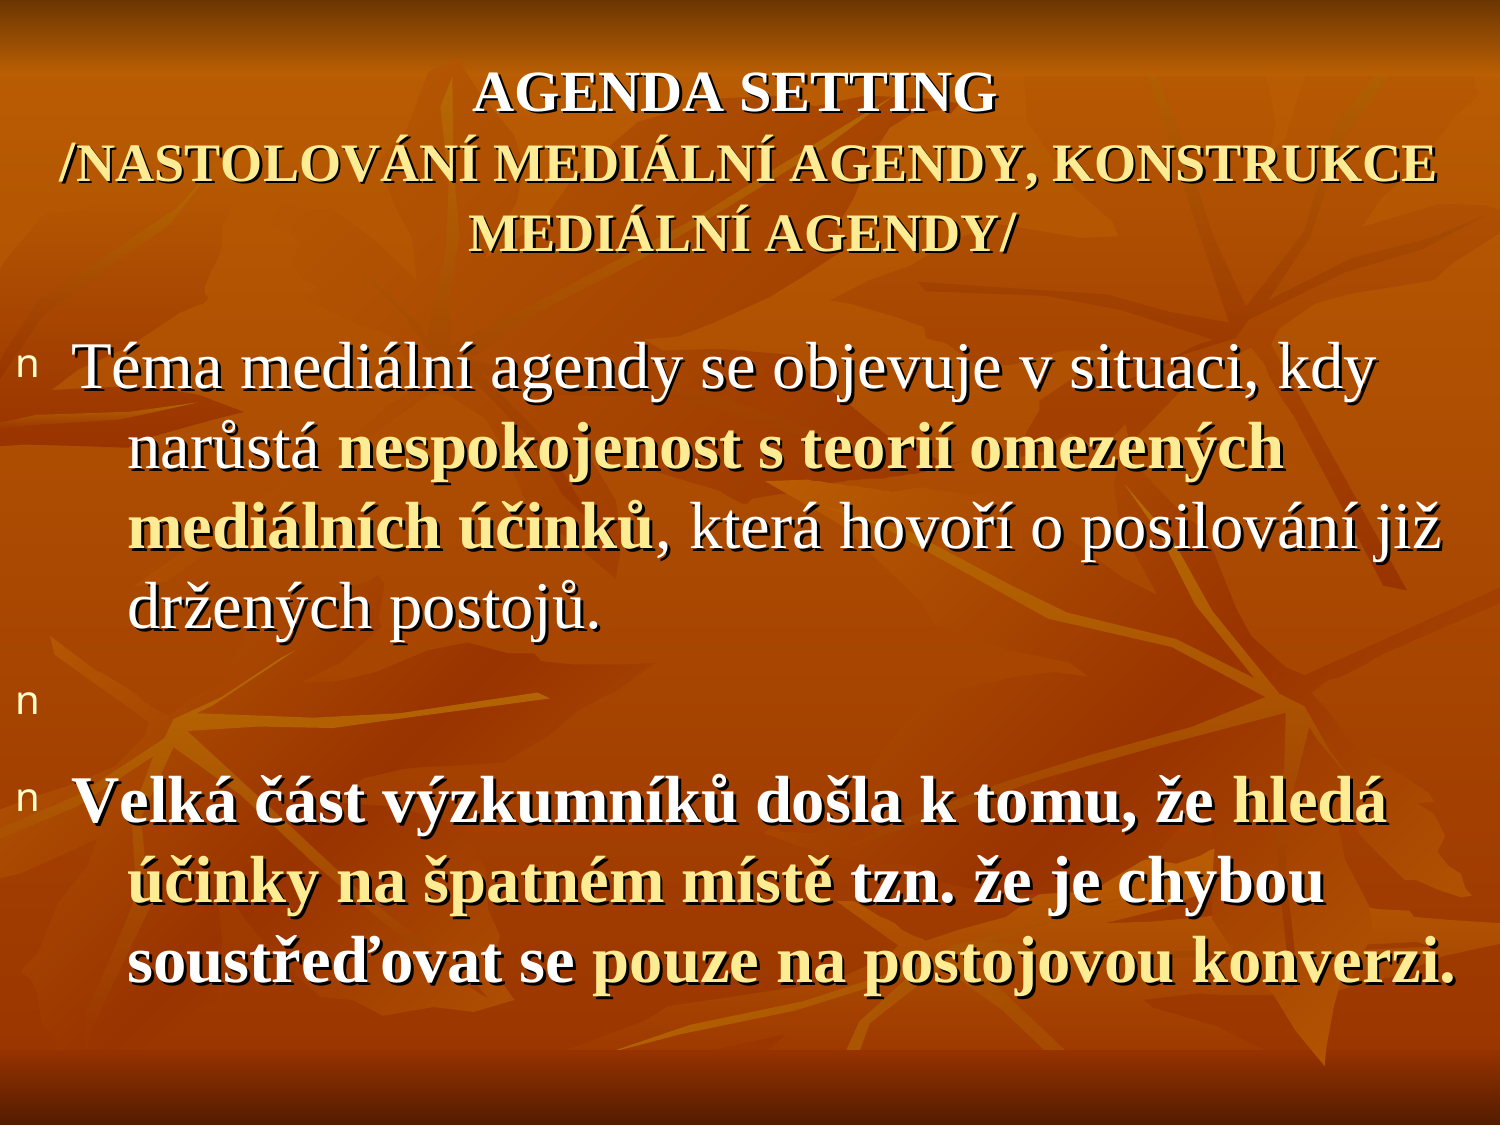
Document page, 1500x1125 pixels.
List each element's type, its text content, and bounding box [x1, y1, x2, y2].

list Téma mediální agendy se objevuje v situaci, kdy narůstá nespokojenost s teorií omezených mediálních účinků, která hovoří o posilování již držených postojů. Velká část výzkumníků došla k tomu, že hledá účinky na špatném místě tzn. že je chybou soustřeďovat se pouze na postojovou konverzi. [0, 314, 1500, 1125]
title AGENDA SETTING /NASTOLOVÁNÍ MEDIÁLNÍ AGENDY, KONSTRUKCE MEDIÁLNÍ AGENDY/ [0, 45, 1500, 234]
